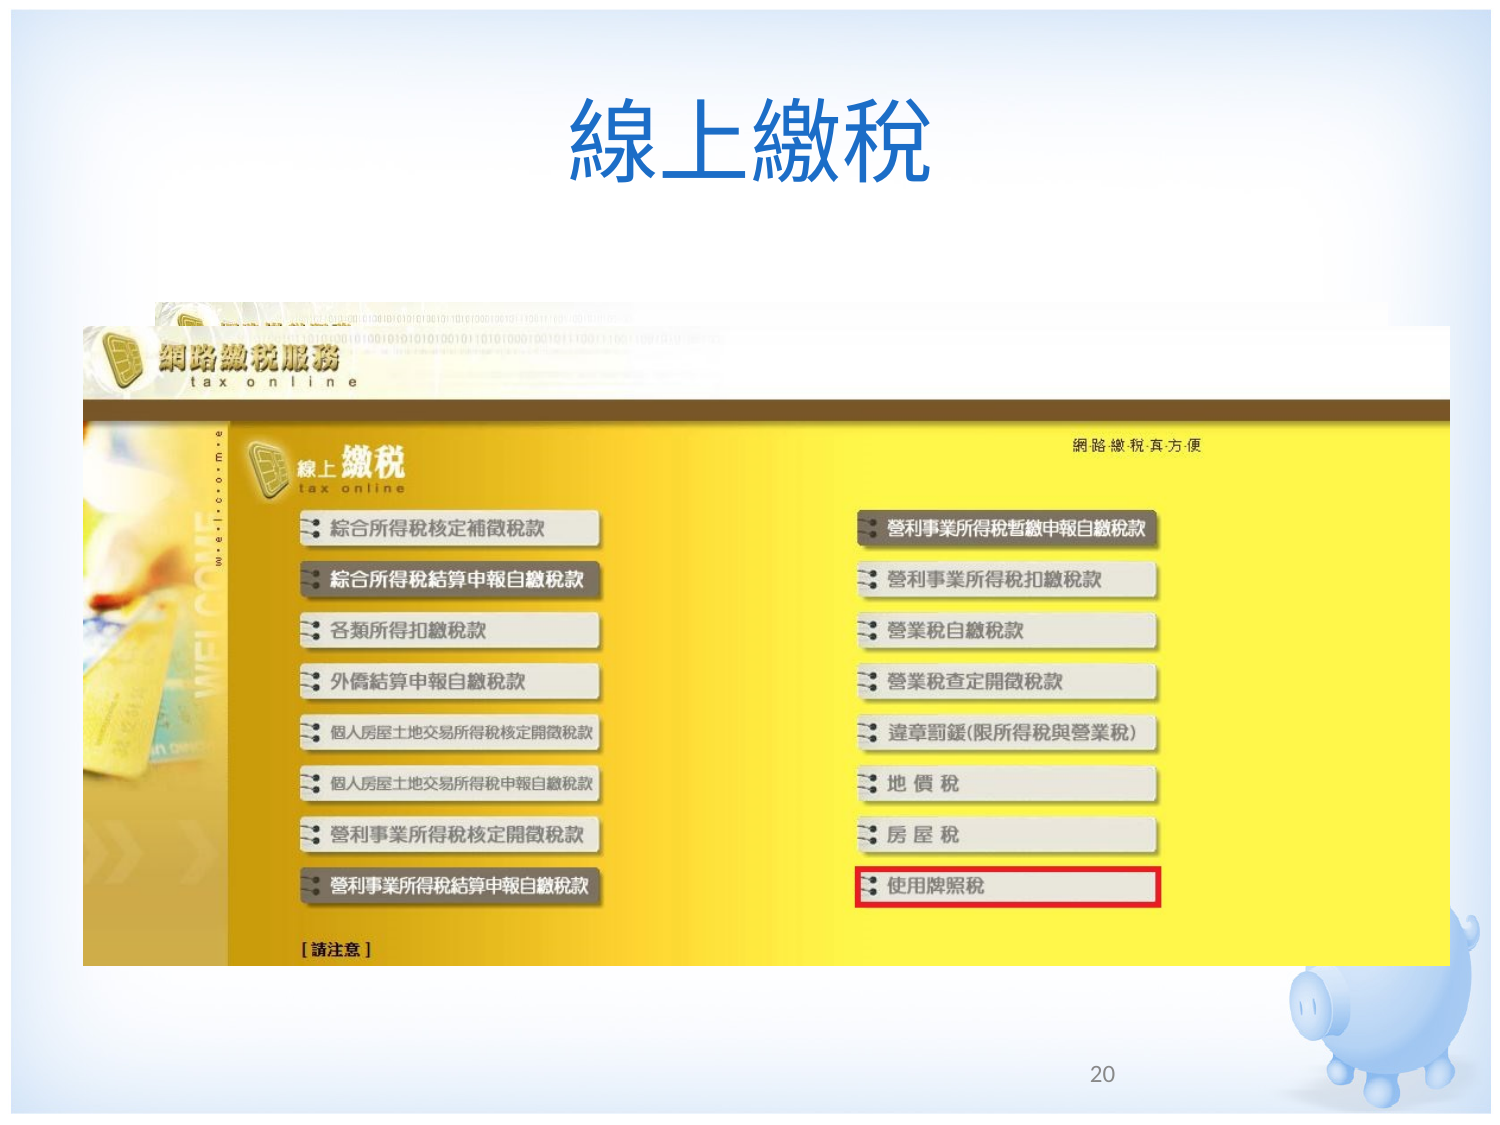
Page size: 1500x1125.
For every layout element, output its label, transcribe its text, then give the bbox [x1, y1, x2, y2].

list 0 [76, 262, 1426, 1005]
picture [83, 302, 1450, 966]
text_box 20 [1074, 1042, 1426, 1103]
title 線上繳稅 [76, 45, 1426, 233]
